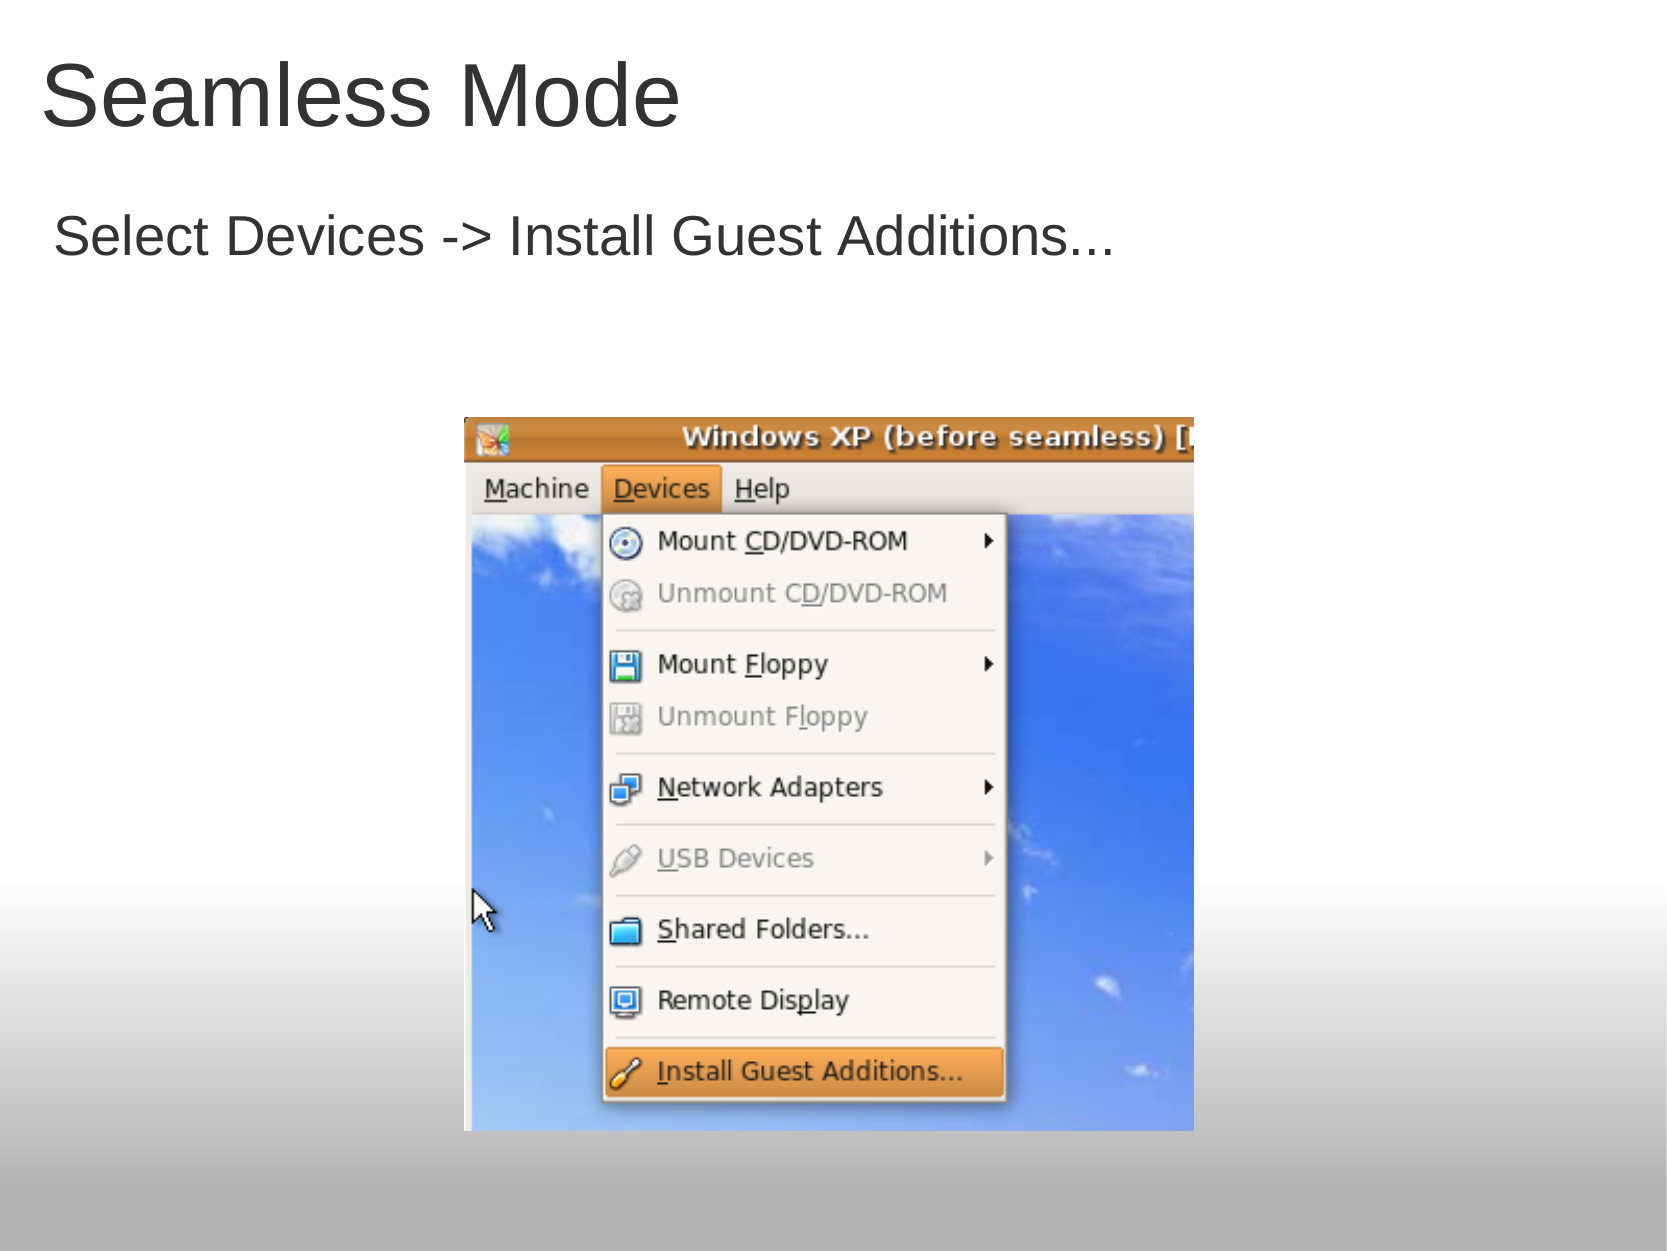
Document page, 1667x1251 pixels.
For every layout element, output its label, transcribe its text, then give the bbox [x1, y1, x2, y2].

list Select Devices -> Install Guest Additions... [53, 207, 1576, 1167]
picture [0, 0, 1667, 1251]
title Seamless Mode [40, 50, 1627, 201]
